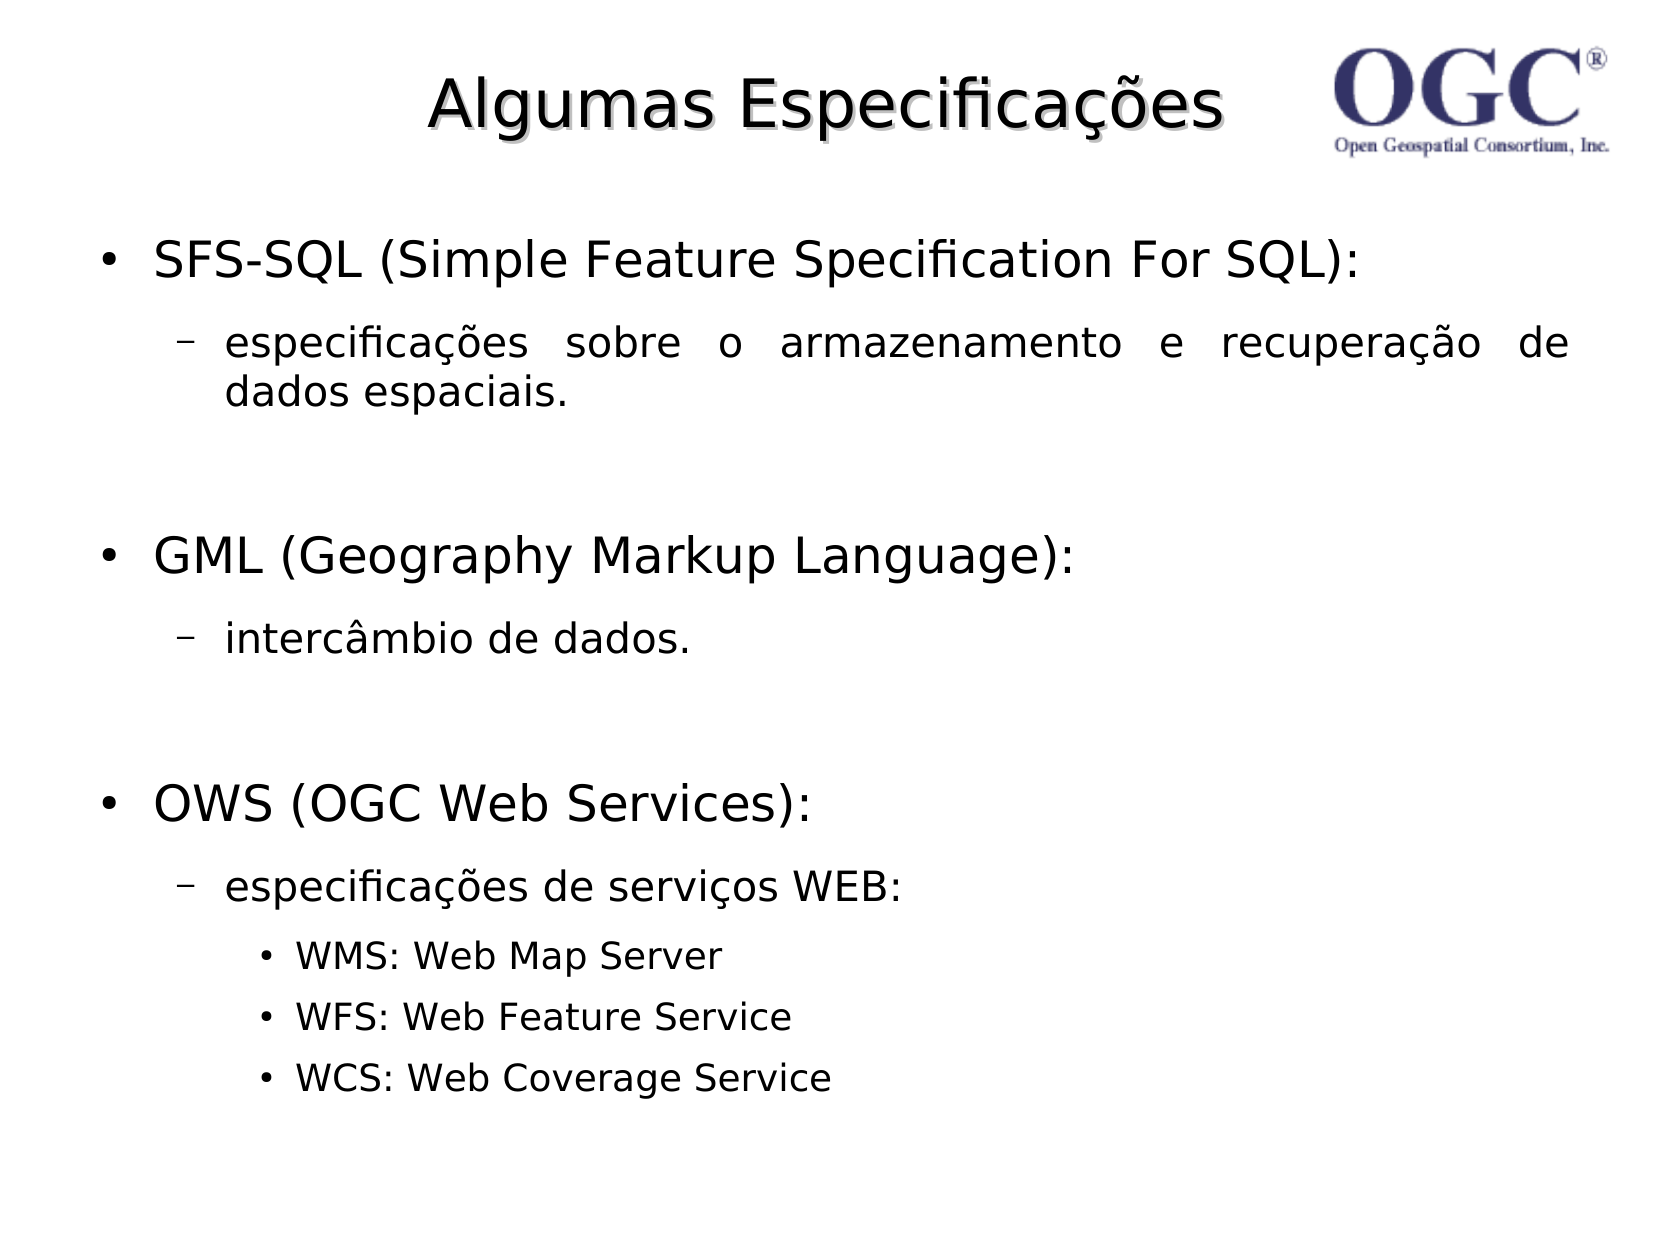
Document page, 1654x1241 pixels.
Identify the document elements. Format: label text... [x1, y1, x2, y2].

list SFS-SQL (Simple Feature Specification For SQL): especificações sobre o armazenamento e recuperação de dados espaciais. GML (Geography Markup Language): intercâmbio de dados. OWS (OGC Web Services): especificações de serviços WEB: WMS: Web Map Server WFS: Web Feature Service WCS: Web Coverage Service [82, 231, 1571, 1101]
picture [1320, 23, 1625, 178]
title Algumas Especificações [59, 25, 1595, 184]
